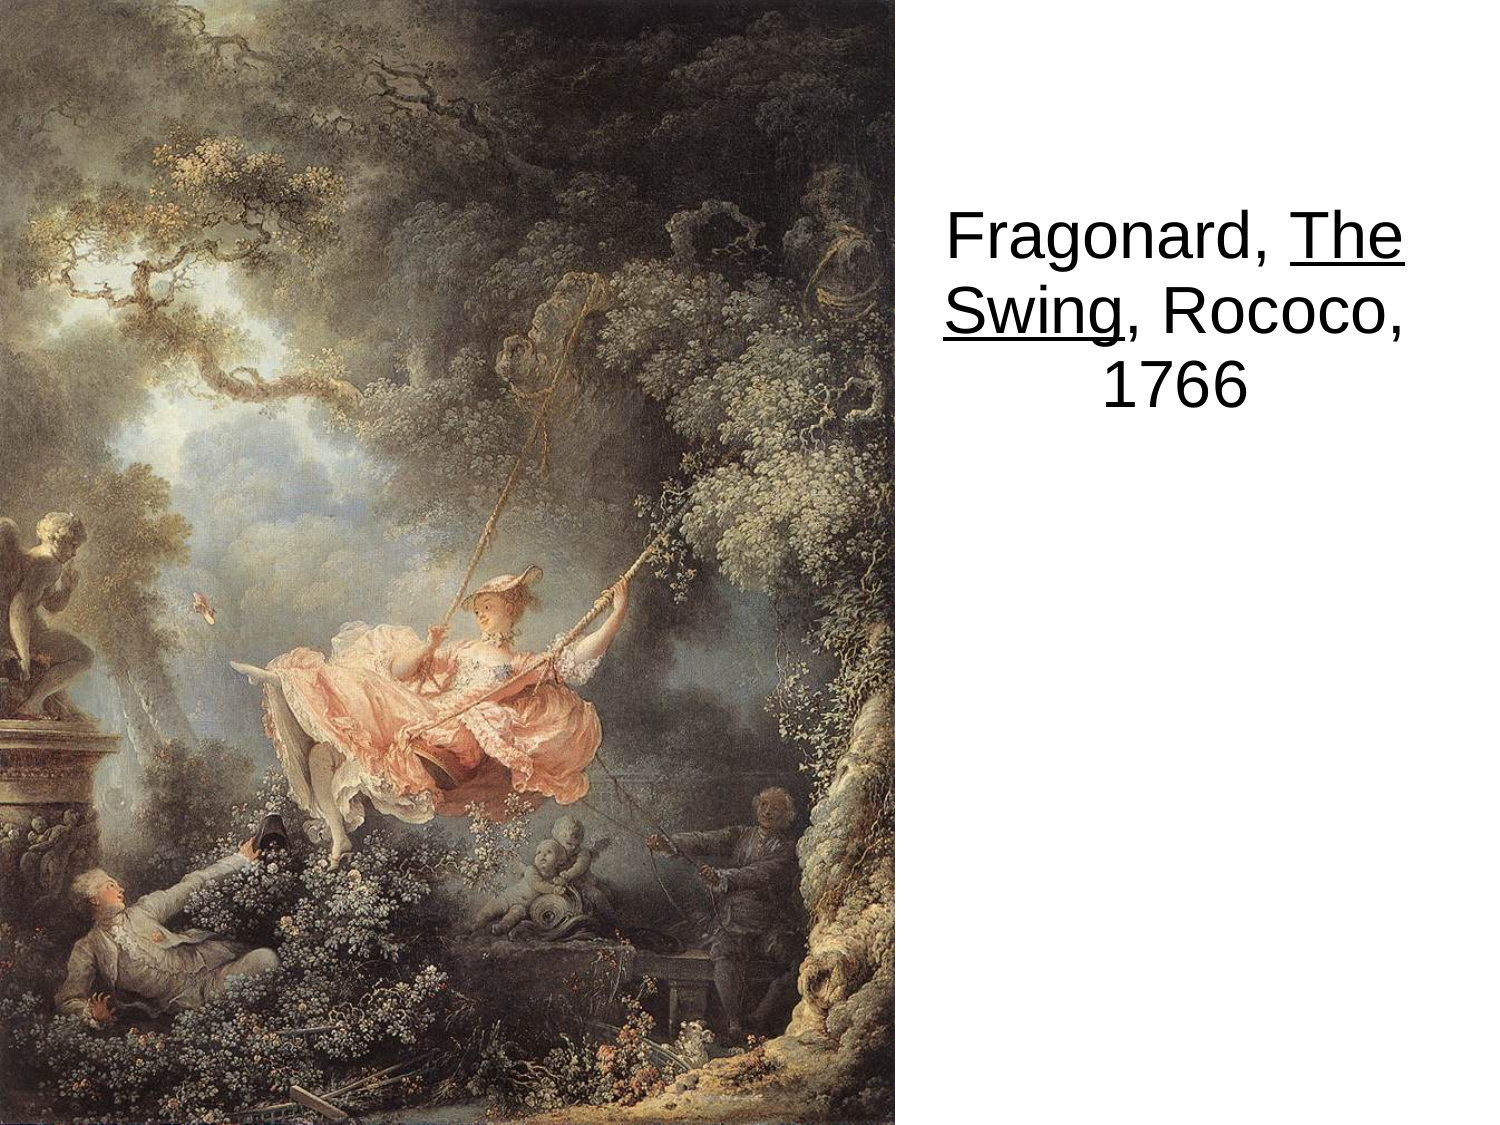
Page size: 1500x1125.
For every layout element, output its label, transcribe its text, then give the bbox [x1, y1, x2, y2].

title Fragonard, The Swing, Rococo, 1766 [924, 45, 1425, 576]
picture [0, 0, 895, 1125]
